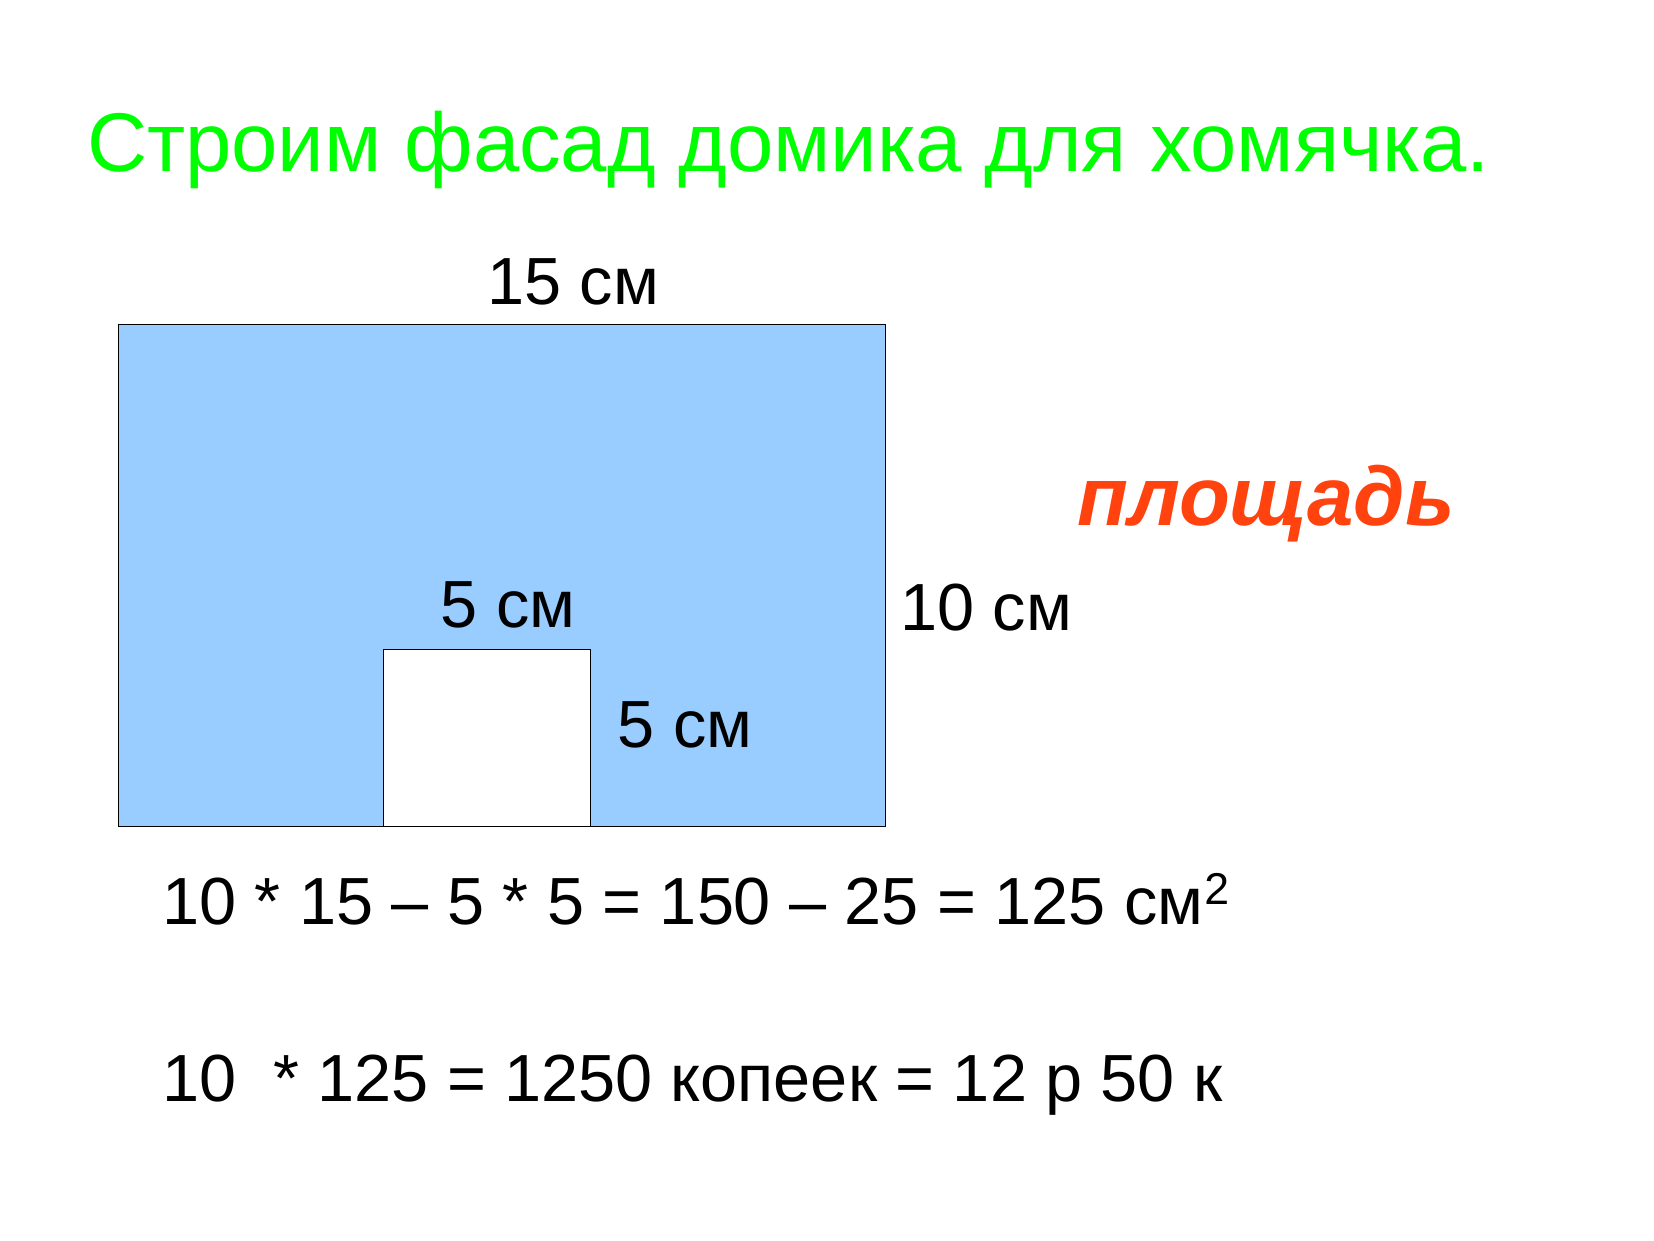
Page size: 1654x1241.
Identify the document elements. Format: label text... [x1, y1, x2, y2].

text_box 10 см [885, 562, 1088, 680]
text_box площадь [1062, 442, 1607, 555]
text_box 10 * 15 – 5 * 5 = 150 – 25 = 125 см2 [147, 856, 1359, 975]
text_box 15 см [472, 236, 680, 326]
text_box 5 см [603, 679, 768, 827]
text_box 5 см [425, 560, 591, 650]
text_box Строим фасад домика для хомячка. [72, 88, 1595, 197]
text_box [118, 325, 886, 827]
text_box 10 * 125 = 1250 копеек = 12 р 50 к [147, 1033, 1287, 1124]
